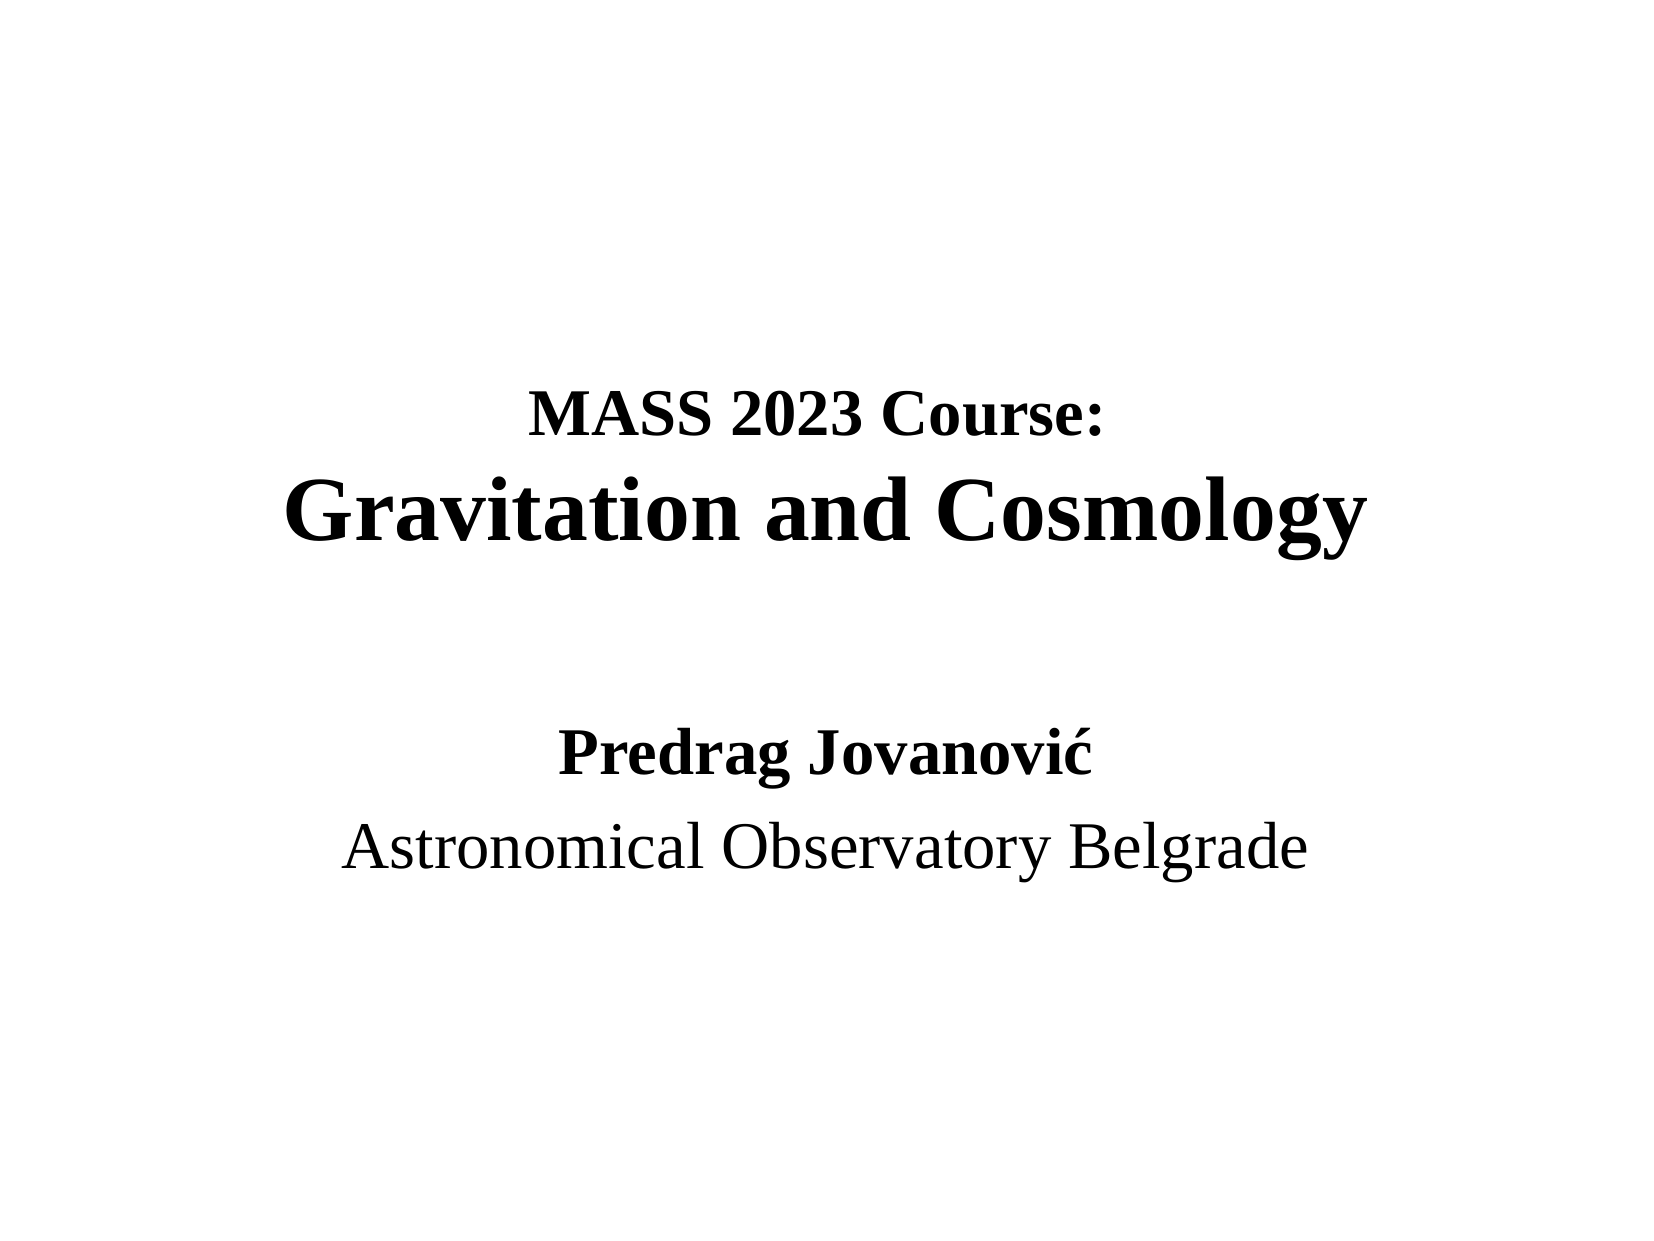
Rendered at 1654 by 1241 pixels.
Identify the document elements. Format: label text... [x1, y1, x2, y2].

subtitle Predrag Jovanović Astronomical Observatory Belgrade [247, 700, 1405, 922]
title MASS 2023 Course: Gravitation and Cosmology [123, 330, 1529, 597]
